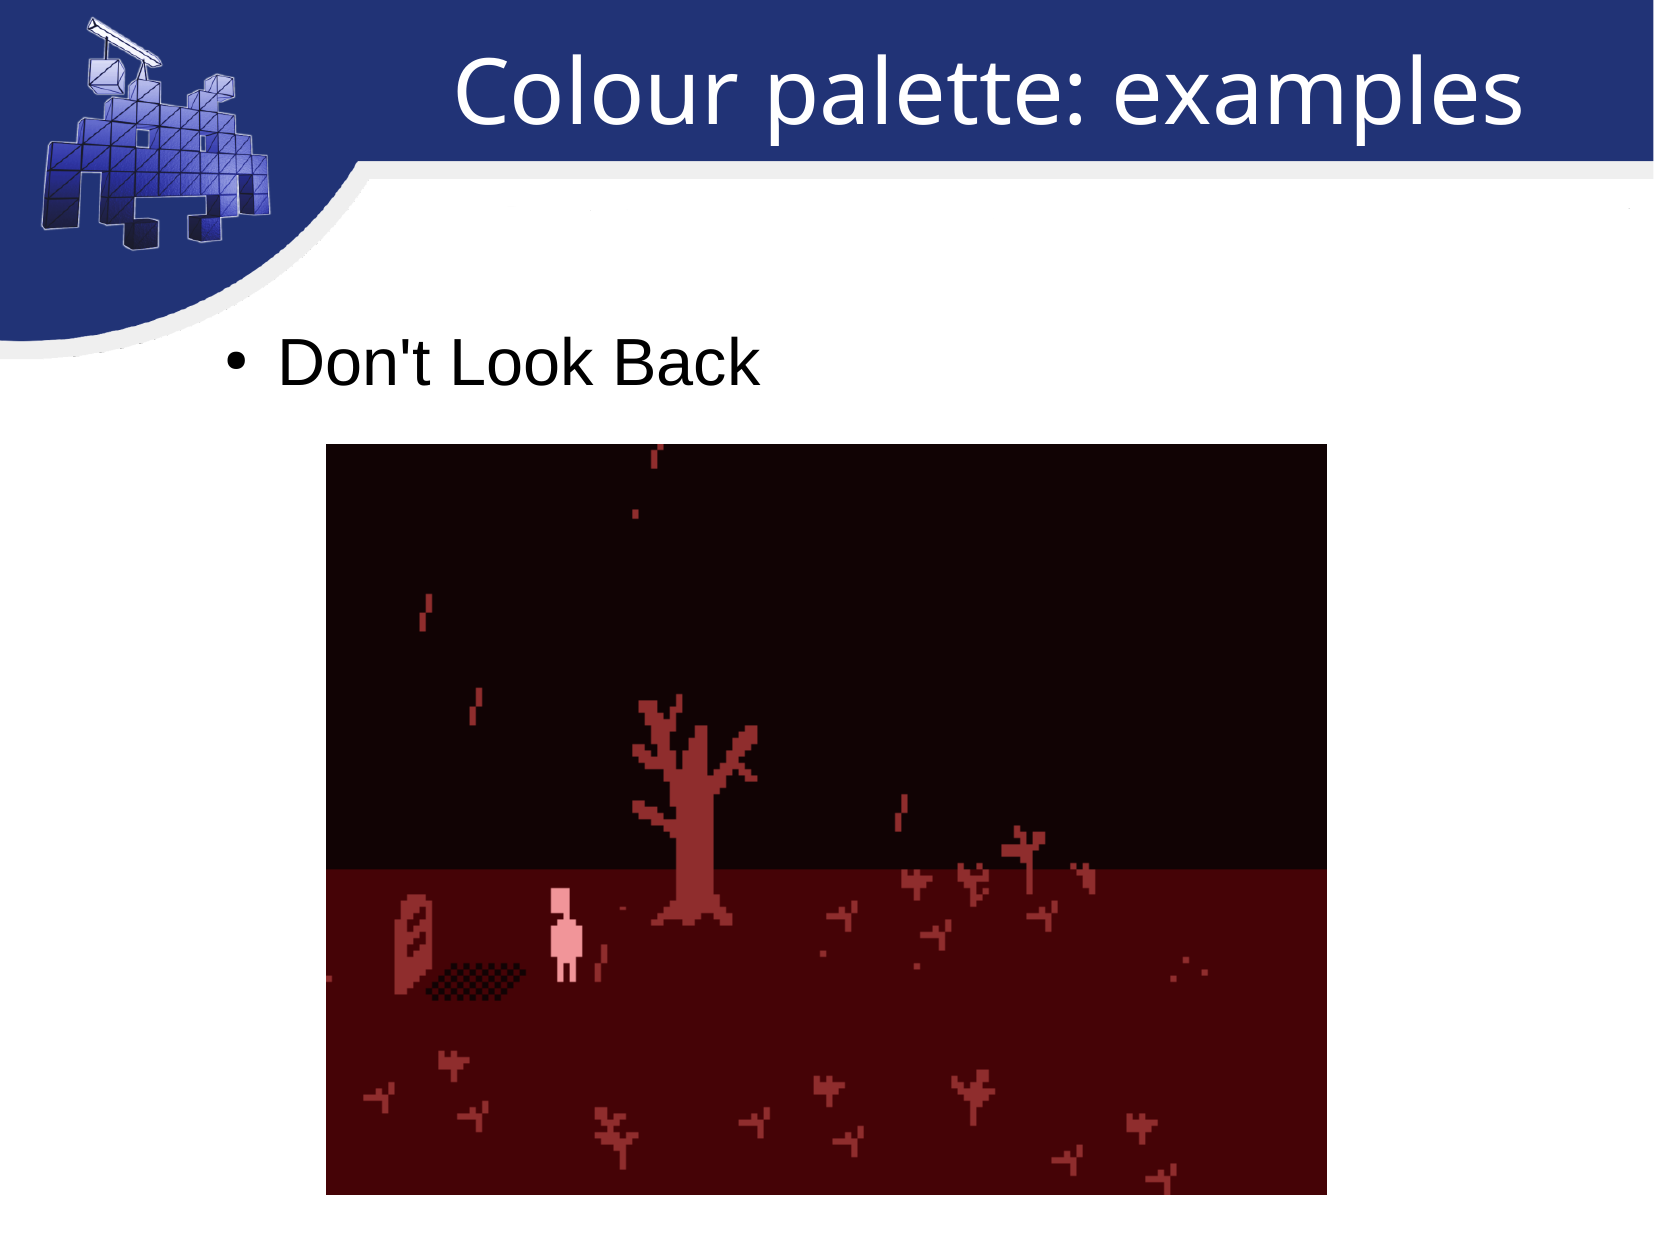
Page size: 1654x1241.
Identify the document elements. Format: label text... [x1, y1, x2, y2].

title Colour palette: examples [354, 35, 1625, 142]
list Don't Look Back [206, 324, 1595, 1078]
picture [326, 444, 1327, 1195]
picture [0, 0, 1654, 443]
